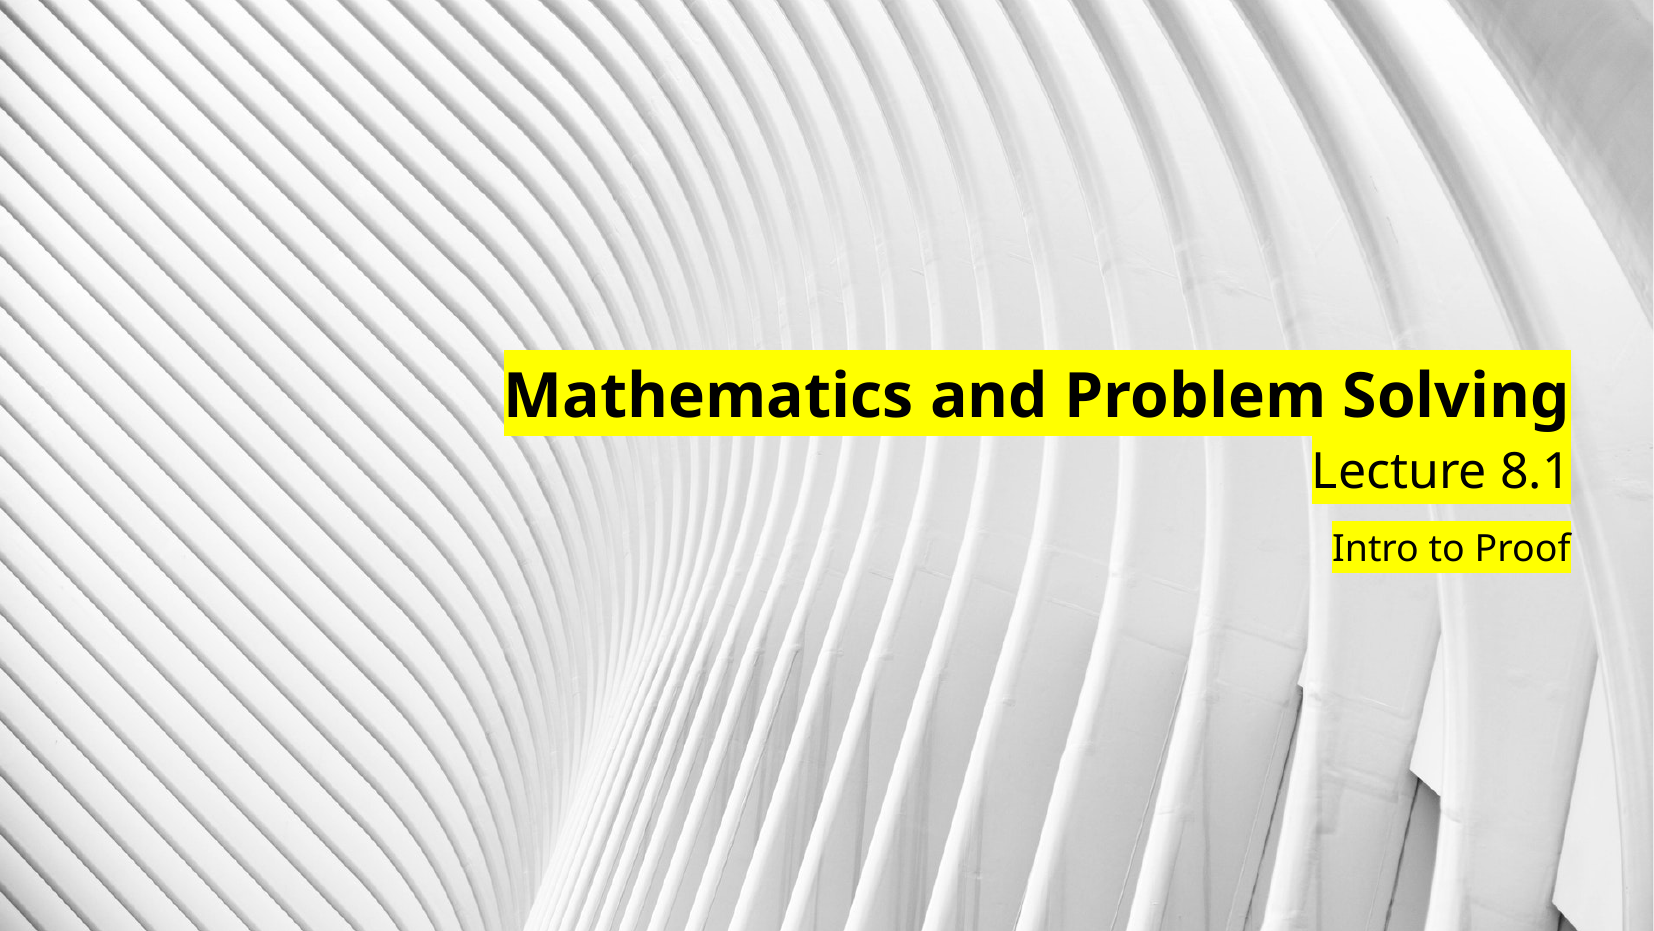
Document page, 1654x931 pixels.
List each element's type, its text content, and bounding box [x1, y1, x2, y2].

picture [0, 0, 1654, 931]
list Mathematics and Problem Solving Lecture 8.1 Intro to Proof [82, 37, 1571, 886]
